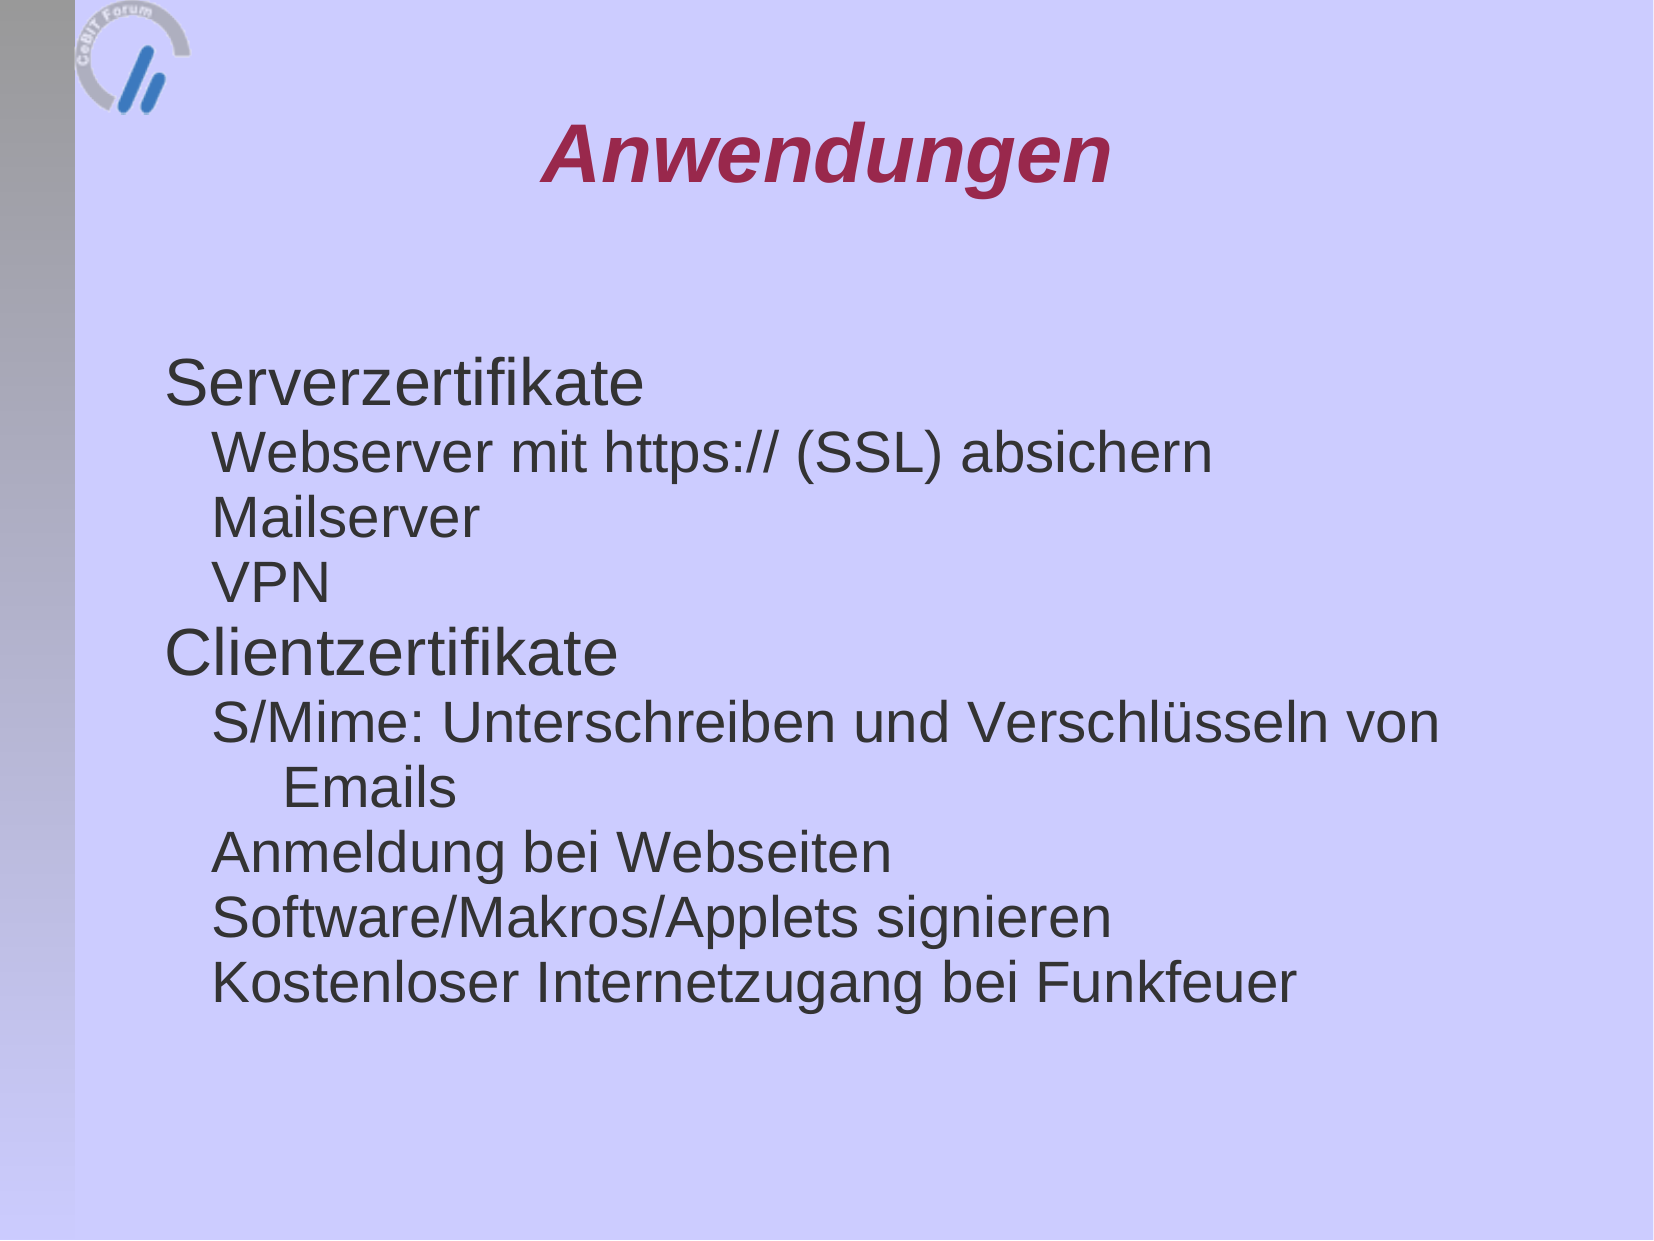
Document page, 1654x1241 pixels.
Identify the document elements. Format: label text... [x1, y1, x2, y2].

list Serverzertifikate Webserver mit https:// (SSL) absichern Mailserver VPN Clientzertifikate S/Mime: Unterschreiben und Verschlüsseln von Emails Anmeldung bei Webseiten Software/Makros/Applets signieren Kostenloser Internetzugang bei Funkfeuer [152, 344, 1534, 1127]
title Anwendungen [121, 49, 1534, 257]
